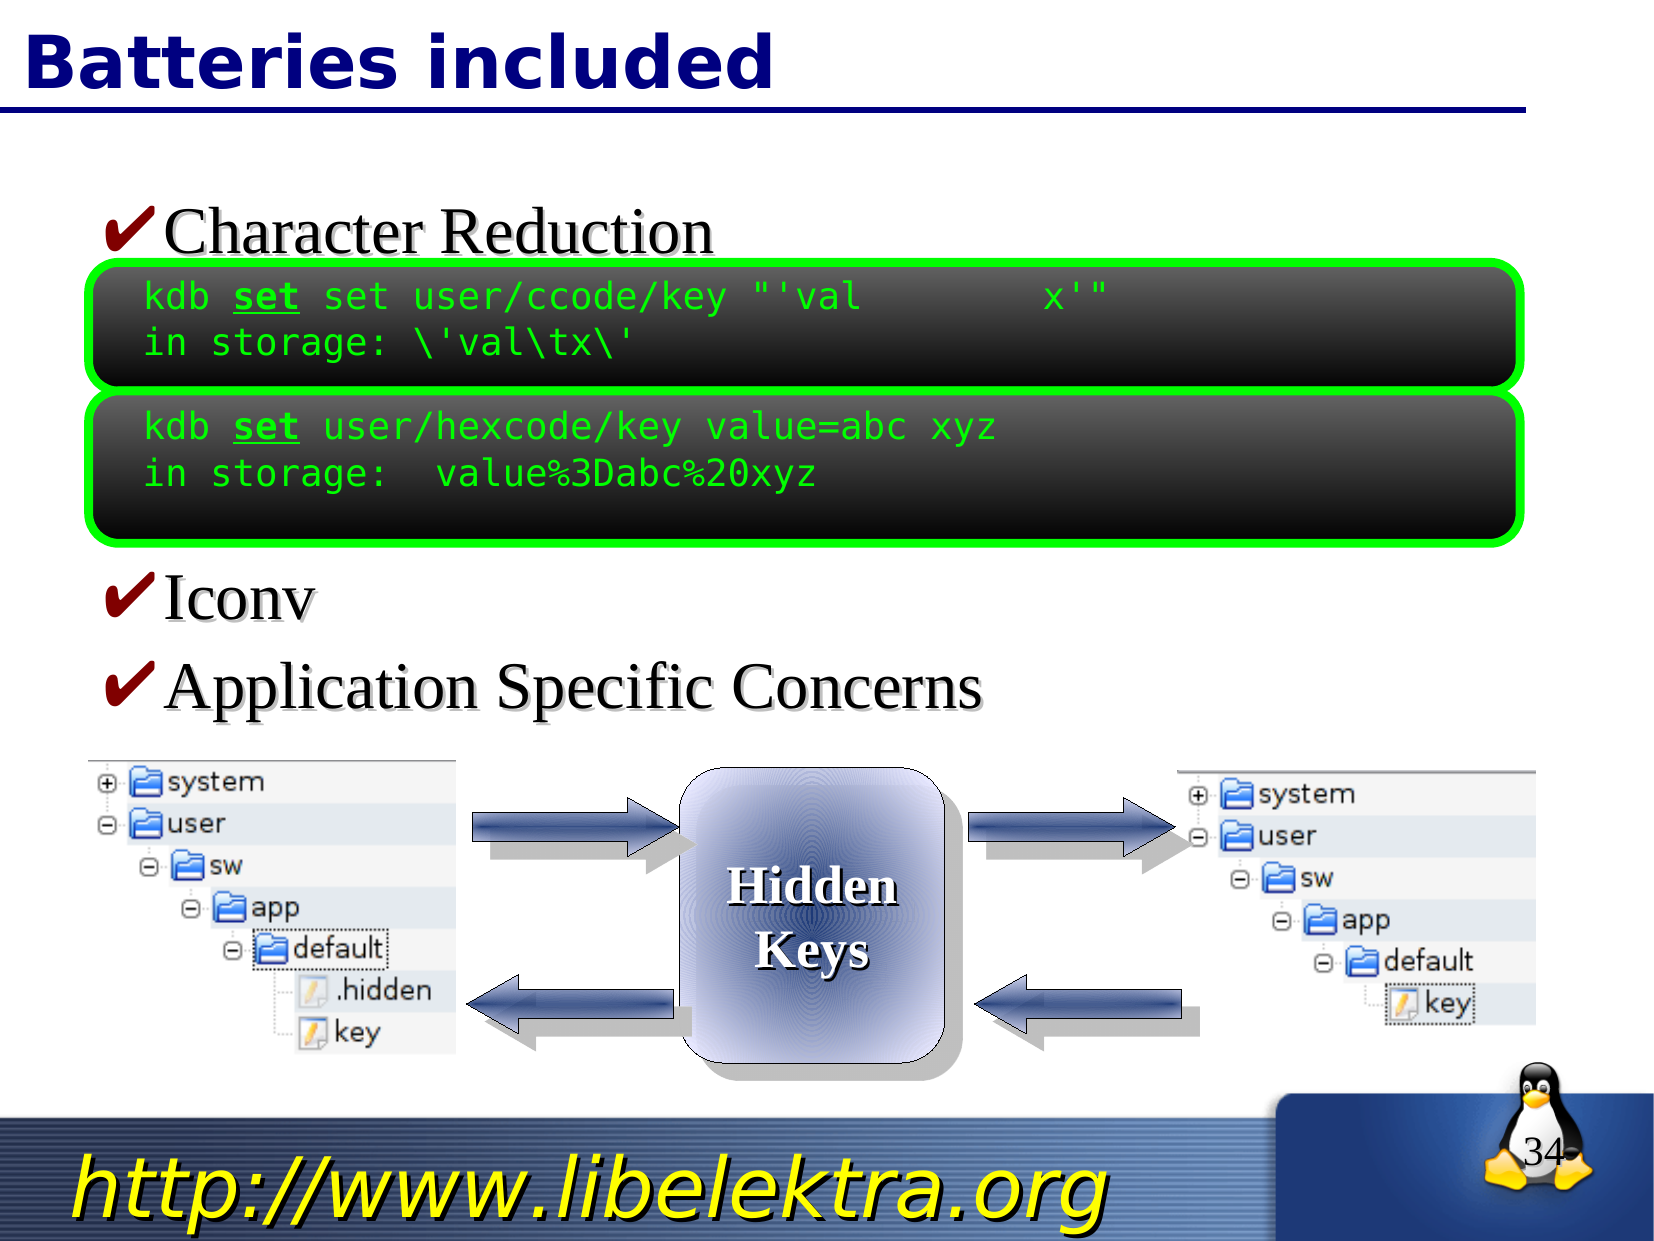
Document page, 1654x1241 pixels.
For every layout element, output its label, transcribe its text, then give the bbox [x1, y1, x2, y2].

text_box kdb set user/hexcode/key value=abc xyz in storage: value%3Dabc%20xyz [142, 401, 1489, 534]
picture [0, 760, 1654, 1241]
text_box [472, 797, 680, 857]
text_box Application Specific Concerns [104, 643, 1329, 718]
text_box <Nummer> [1370, 1122, 1565, 1178]
text_box [968, 797, 1176, 857]
text_box Batteries included [22, 14, 1611, 111]
text_box [88, 262, 1521, 544]
picture [1177, 770, 1536, 1034]
text_box [974, 974, 1182, 1034]
text_box [466, 974, 674, 1034]
text_box Hidden Keys [679, 767, 945, 1064]
text_box Iconv [104, 555, 1329, 630]
text_box kdb set set user/ccode/key "'val x'" in storage: \'val\tx\' [142, 271, 1489, 383]
text_box Character Reduction [104, 188, 1071, 264]
